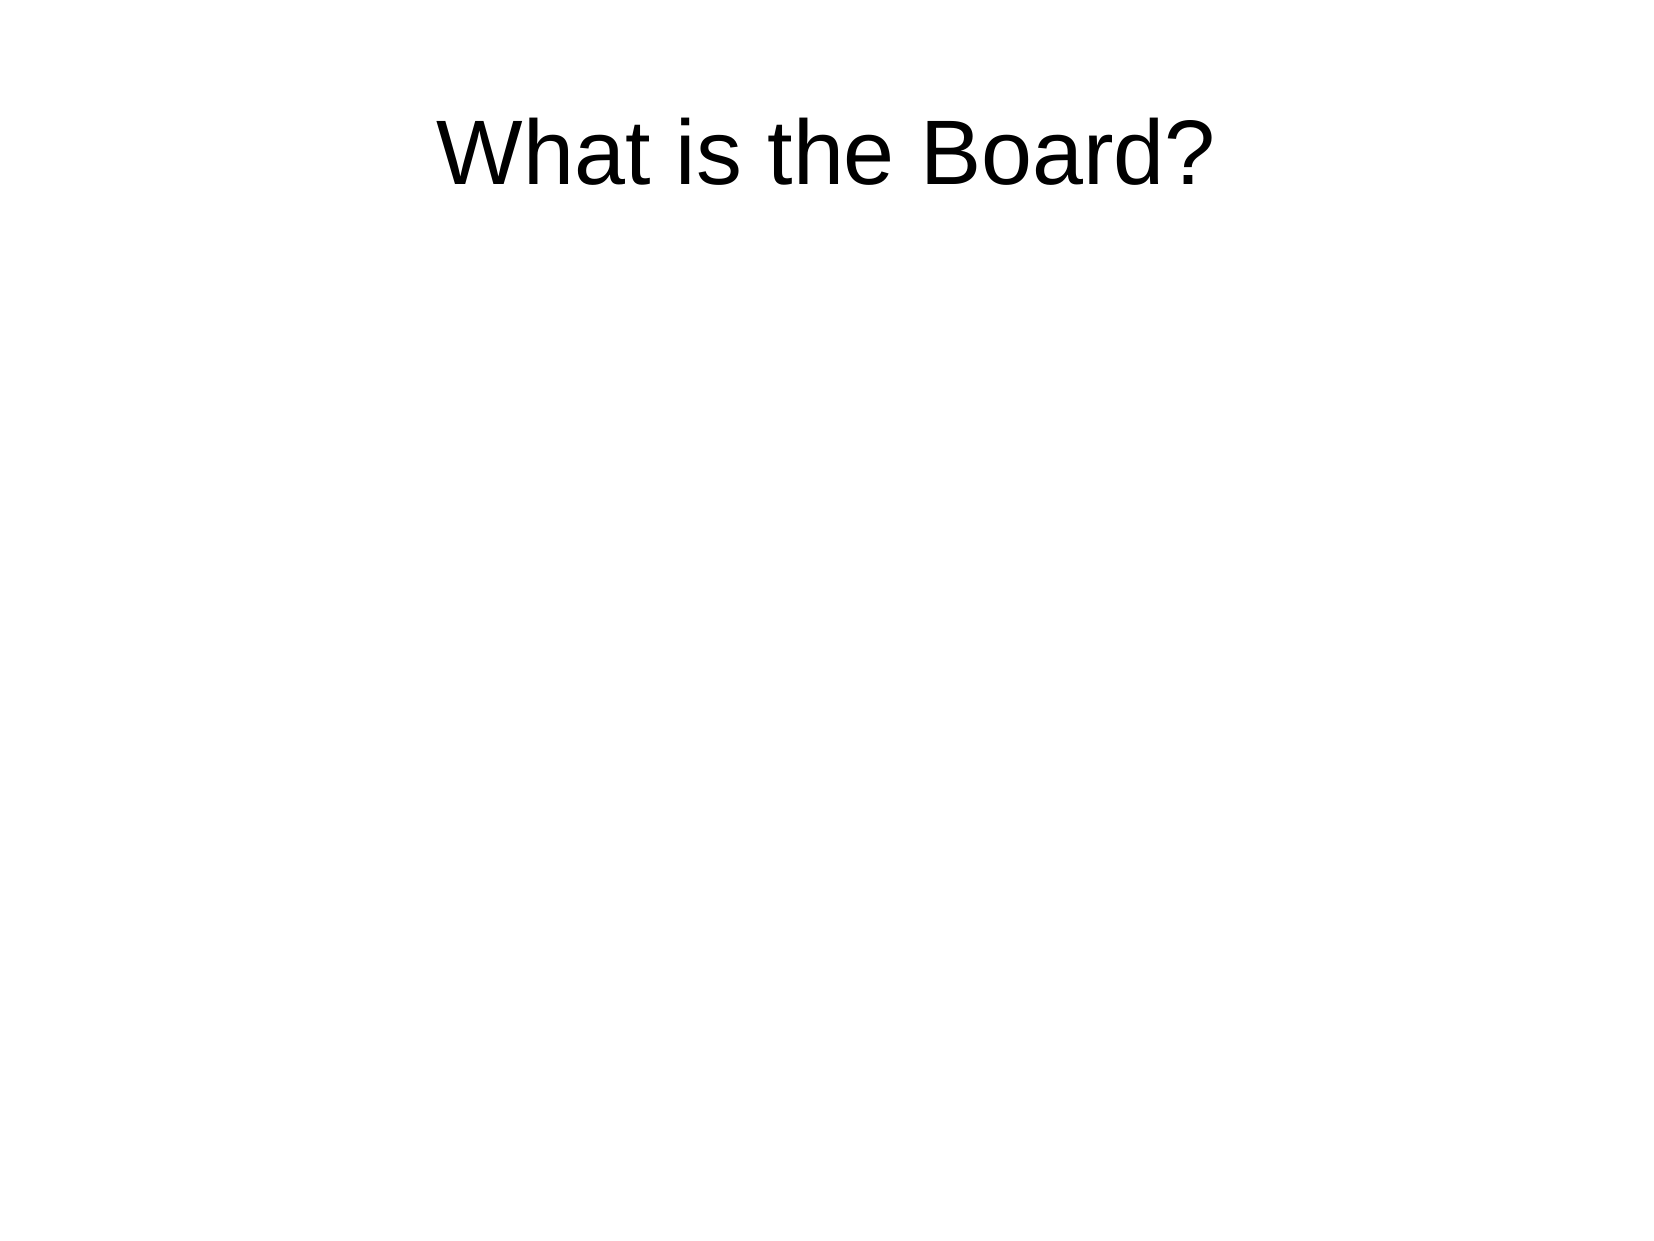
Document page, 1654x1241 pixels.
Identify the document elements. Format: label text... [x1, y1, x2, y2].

title What is the Board? [82, 49, 1571, 257]
